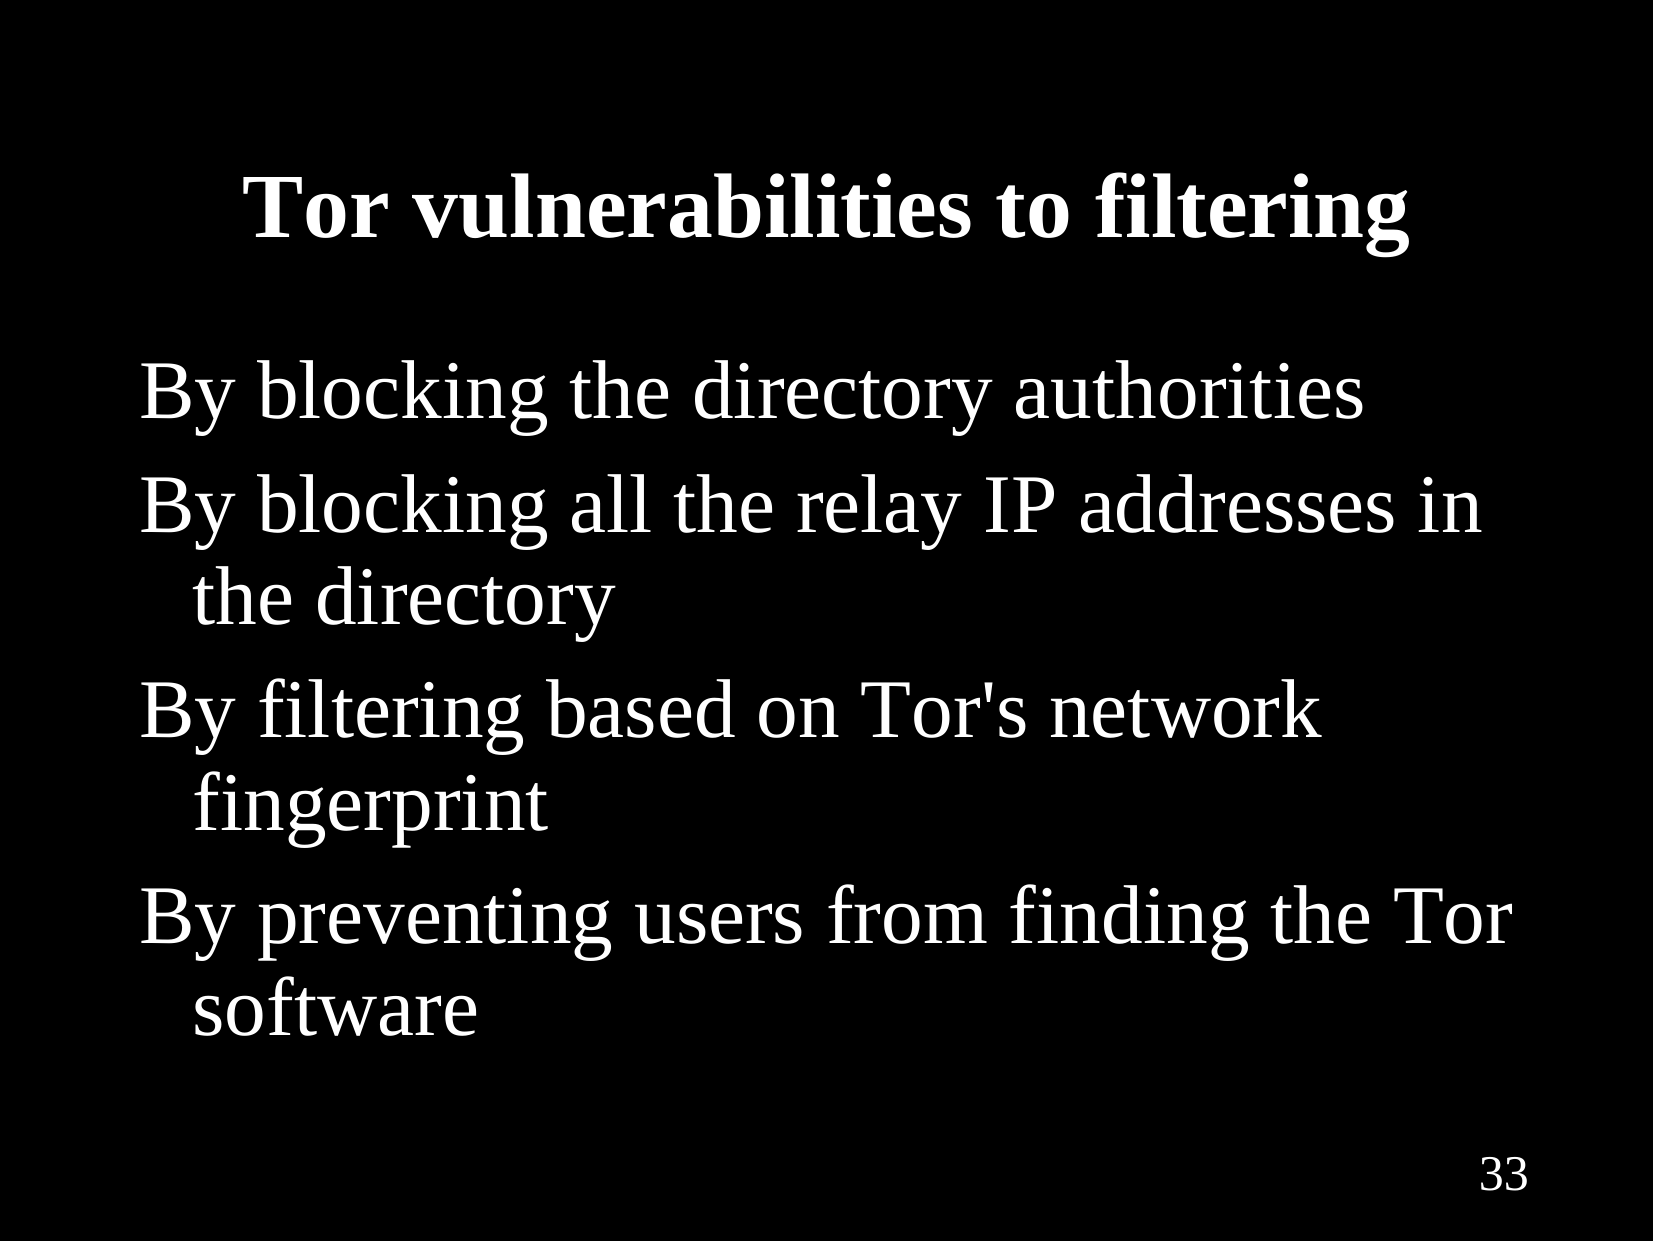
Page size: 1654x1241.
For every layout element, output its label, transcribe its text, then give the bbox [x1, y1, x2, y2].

list By blocking the directory authorities By blocking all the relay IP addresses in the directory By filtering based on Tor's network fingerprint By preventing users from finding the Tor software [121, 344, 1534, 1127]
title Tor vulnerabilities to filtering [121, 86, 1534, 327]
